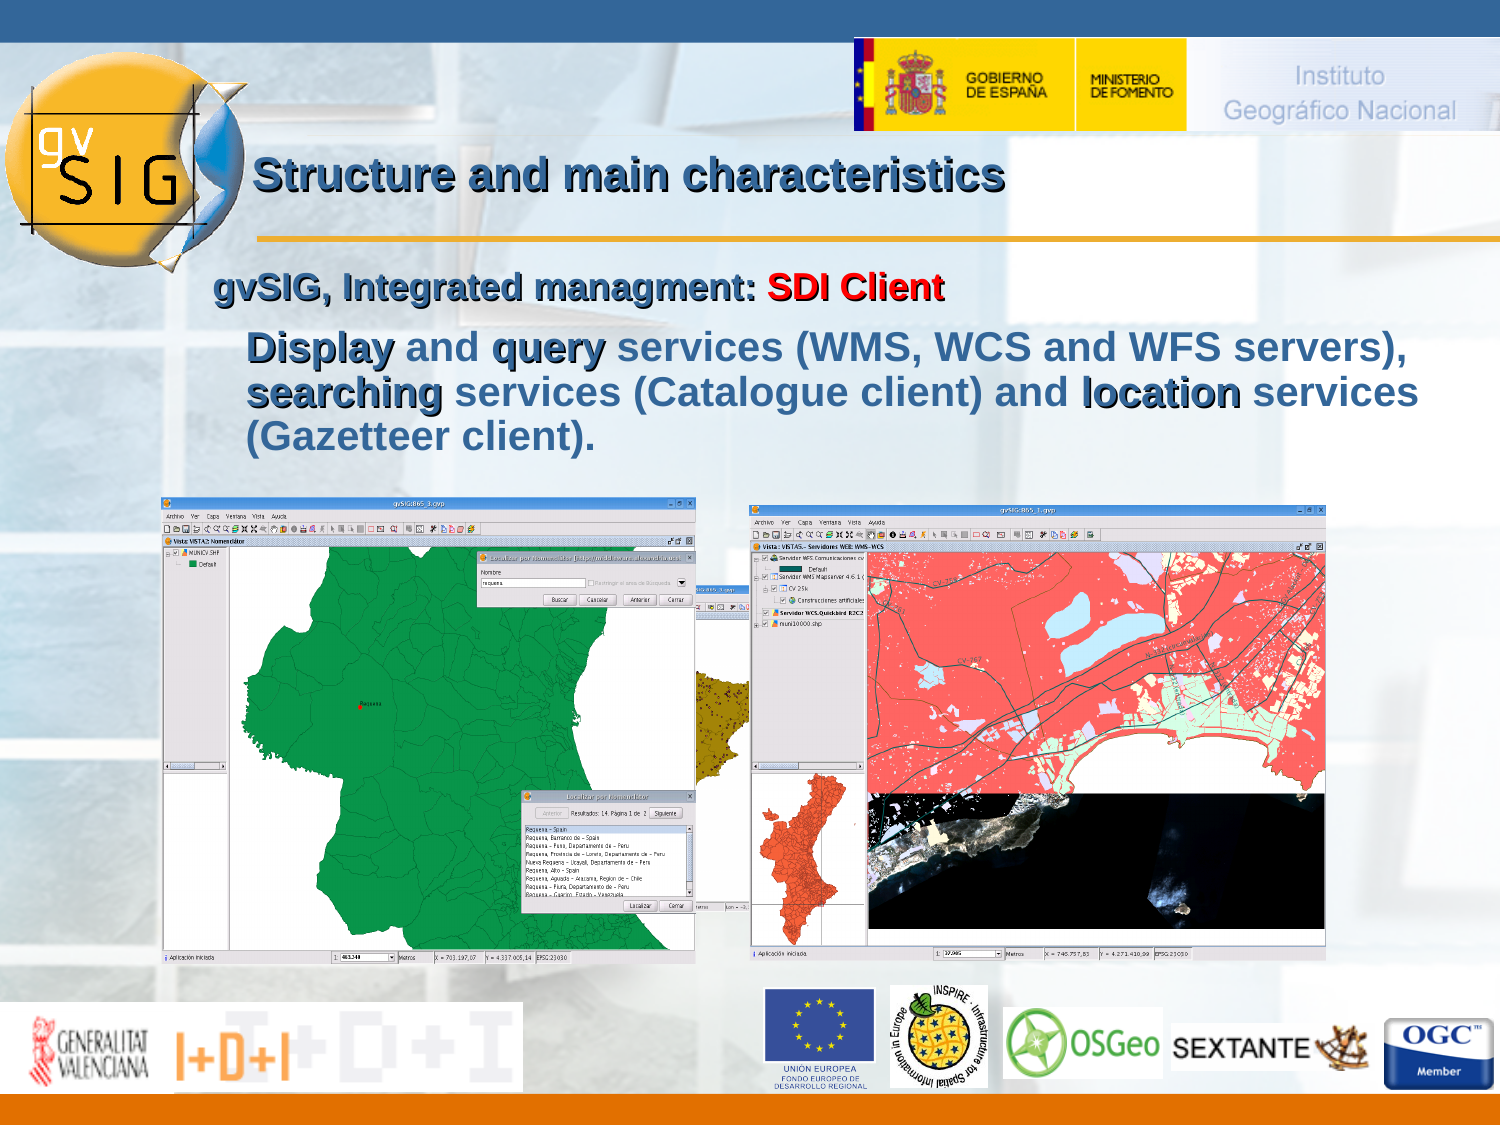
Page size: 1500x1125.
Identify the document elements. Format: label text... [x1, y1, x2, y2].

picture [1003, 1007, 1163, 1079]
picture [0, 49, 250, 276]
picture [1171, 1023, 1375, 1071]
picture [854, 37, 1500, 131]
picture [161, 497, 1326, 964]
picture [1384, 1018, 1494, 1090]
picture [890, 985, 988, 1088]
picture [763, 987, 876, 1089]
text_box gvSIG, Integrated managment: SDI Client [197, 259, 1500, 321]
picture [0, 1002, 523, 1094]
text_box Display and query services (WMS, WCS and WFS servers), searching services (Catalogue client) and location services (Gazetteer client). [230, 321, 1464, 468]
text_box Structure and main characteristics [236, 142, 1500, 211]
